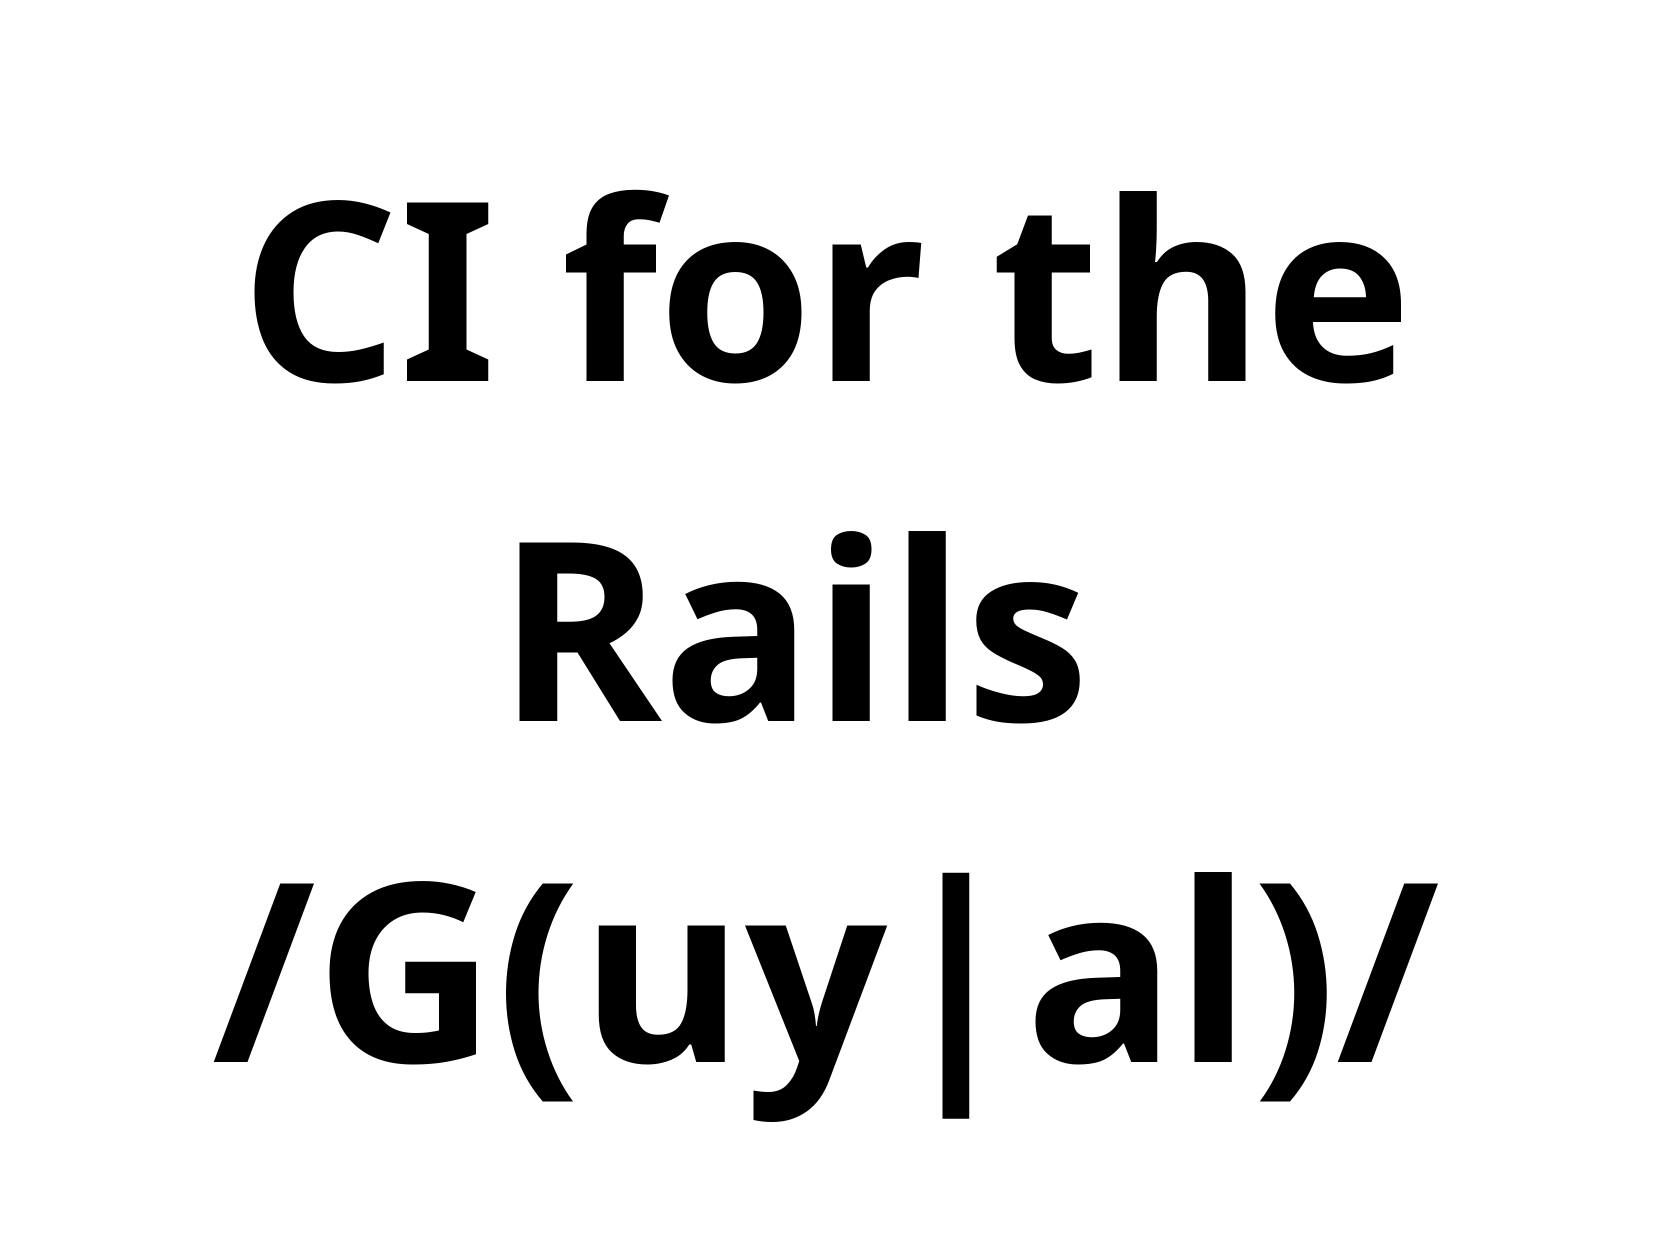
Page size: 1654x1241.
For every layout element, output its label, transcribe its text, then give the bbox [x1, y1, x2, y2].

title CI for the Rails /G(uy|al)/ [82, 49, 1571, 1201]
